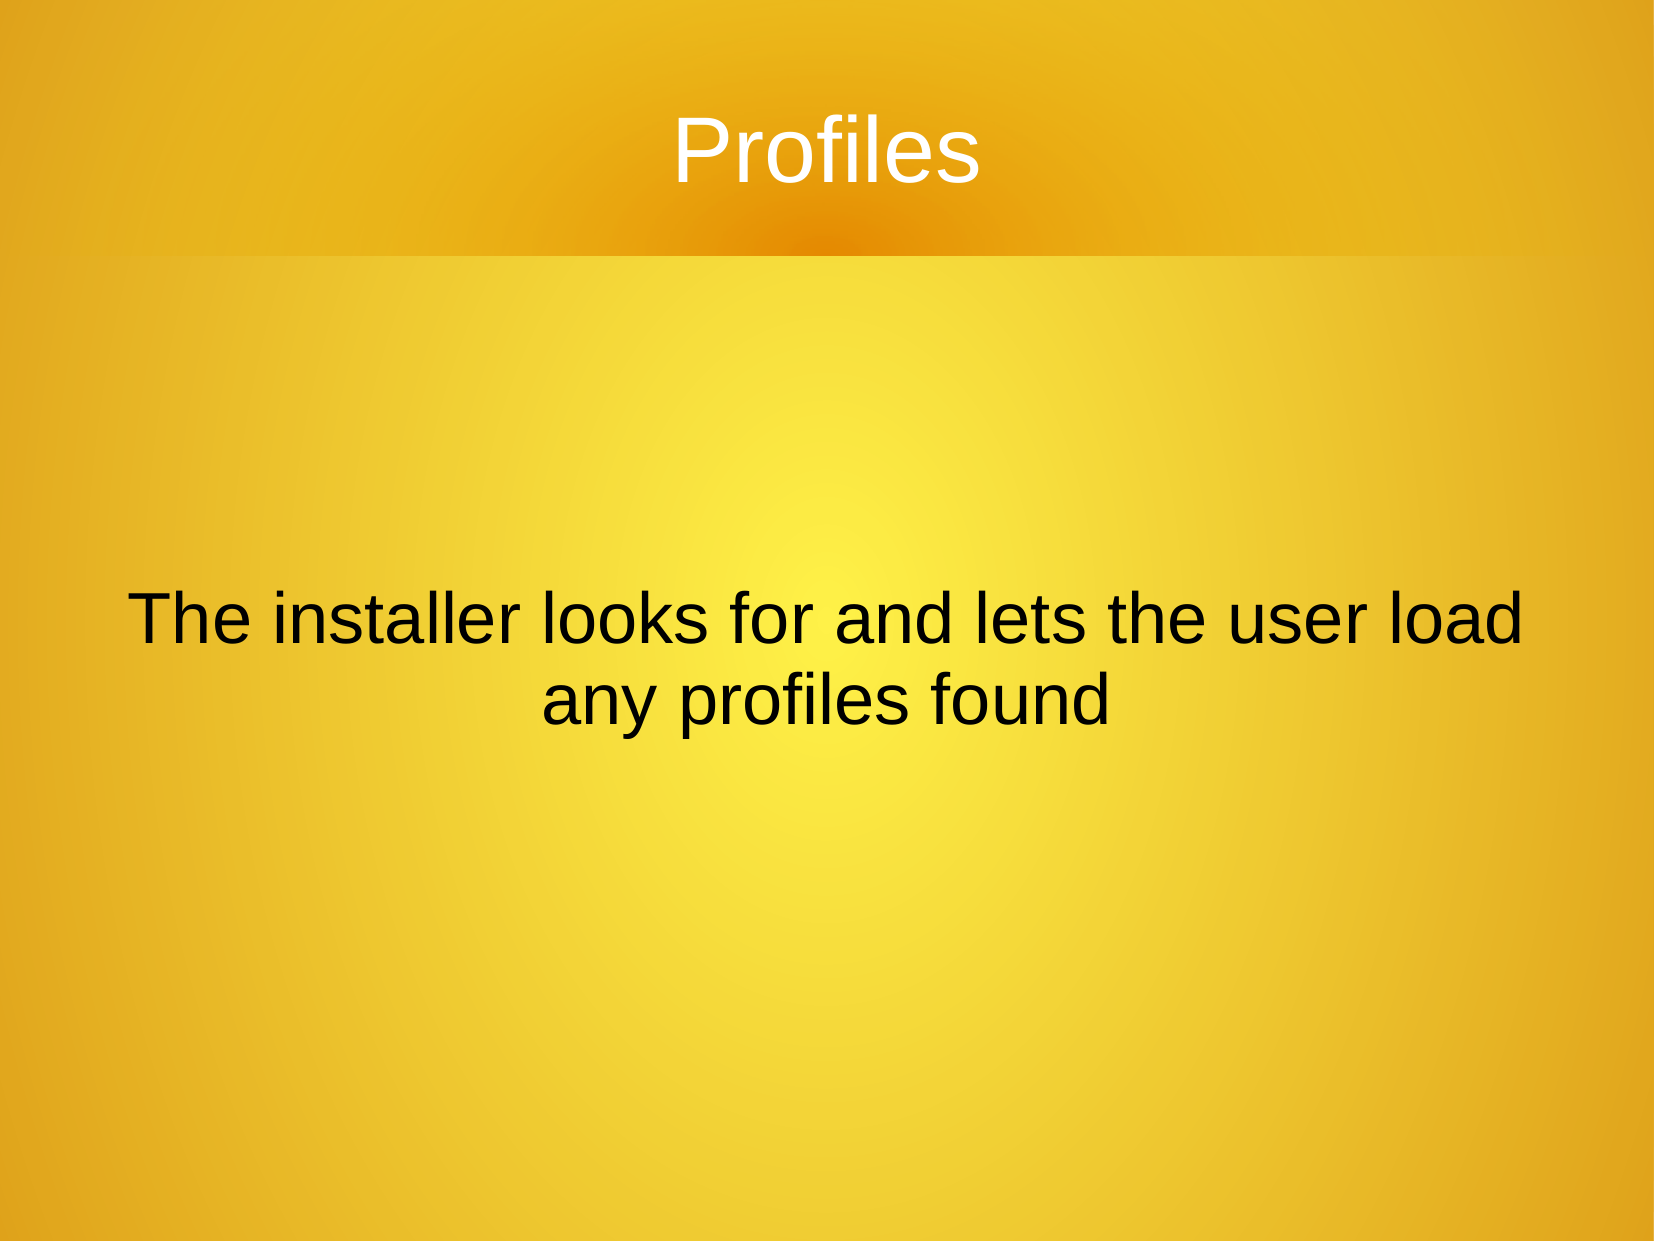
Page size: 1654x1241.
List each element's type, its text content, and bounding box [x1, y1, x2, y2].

title Profiles [82, 47, 1571, 252]
list The installer looks for and lets the user load any profiles found [82, 299, 1571, 1019]
